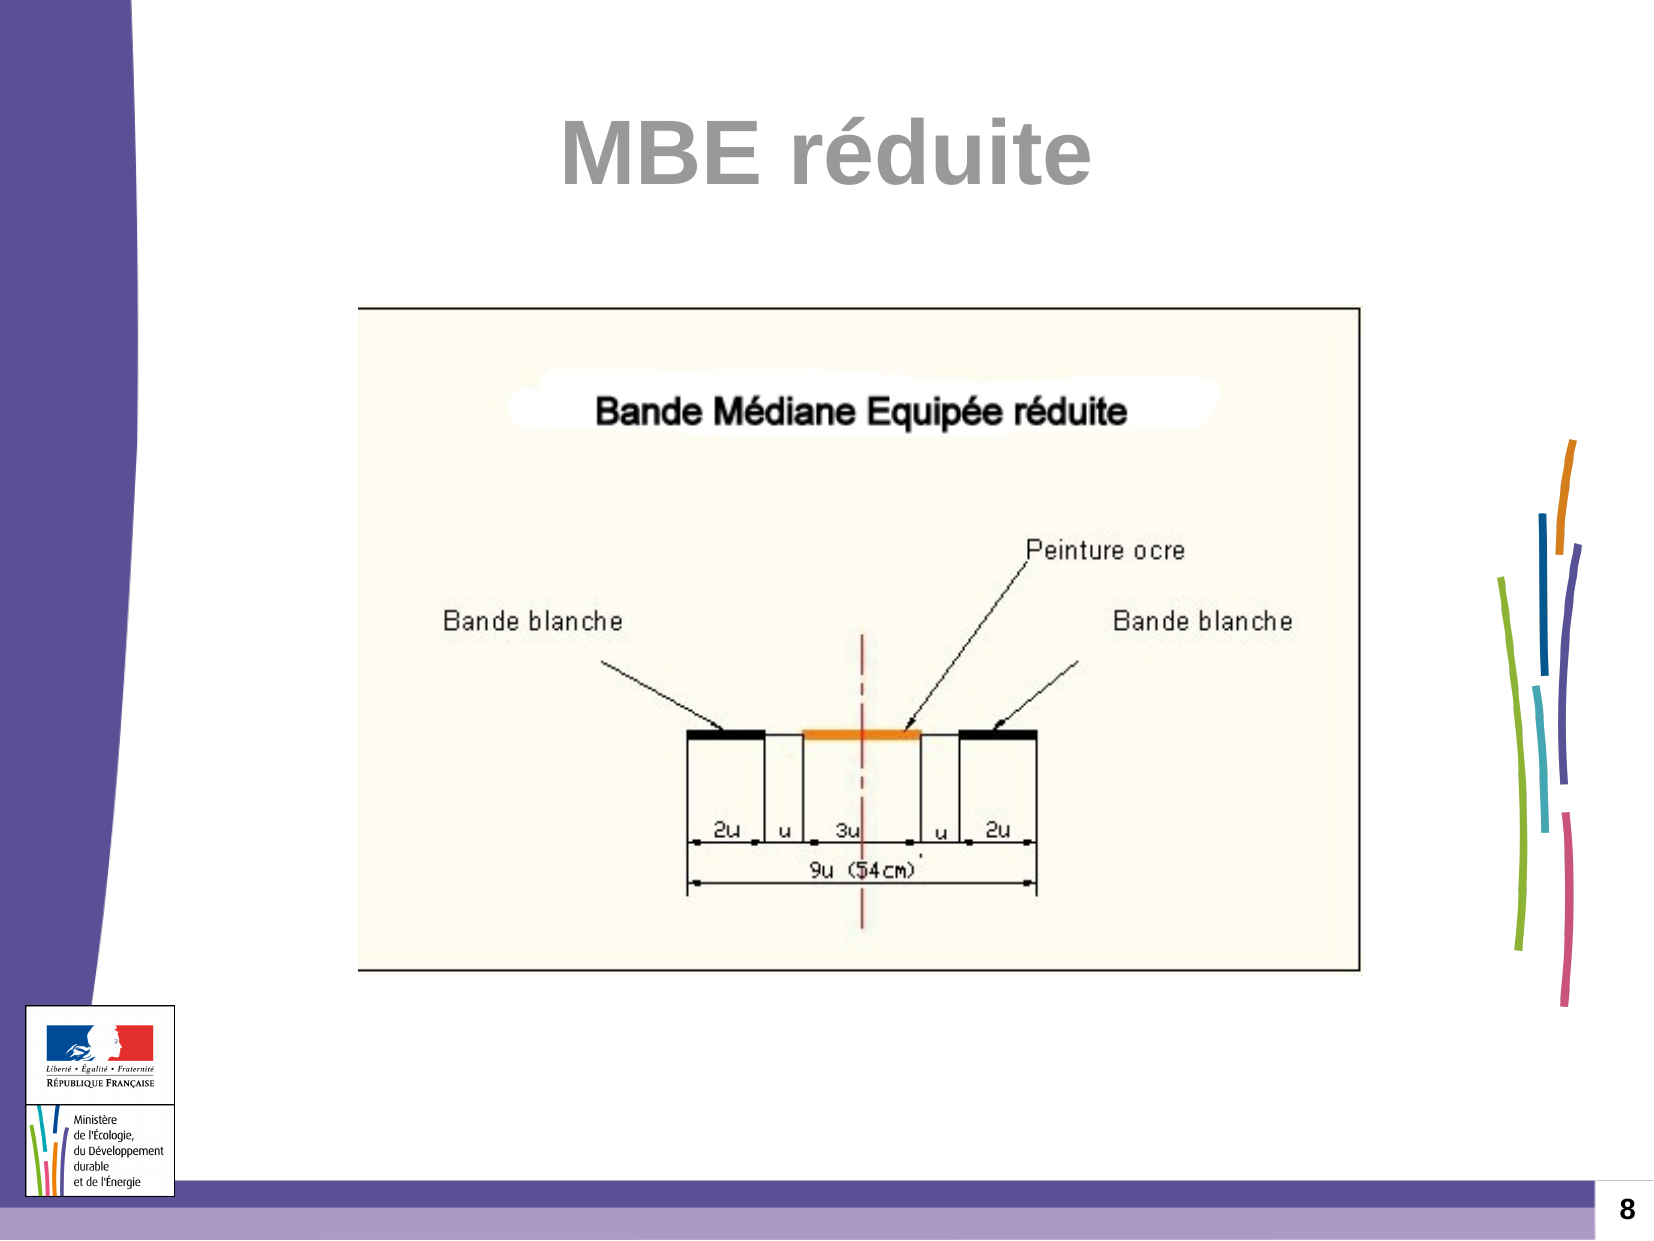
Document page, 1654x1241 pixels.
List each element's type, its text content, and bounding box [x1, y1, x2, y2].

title MBE réduite [82, 49, 1571, 257]
picture [0, 0, 1654, 1240]
